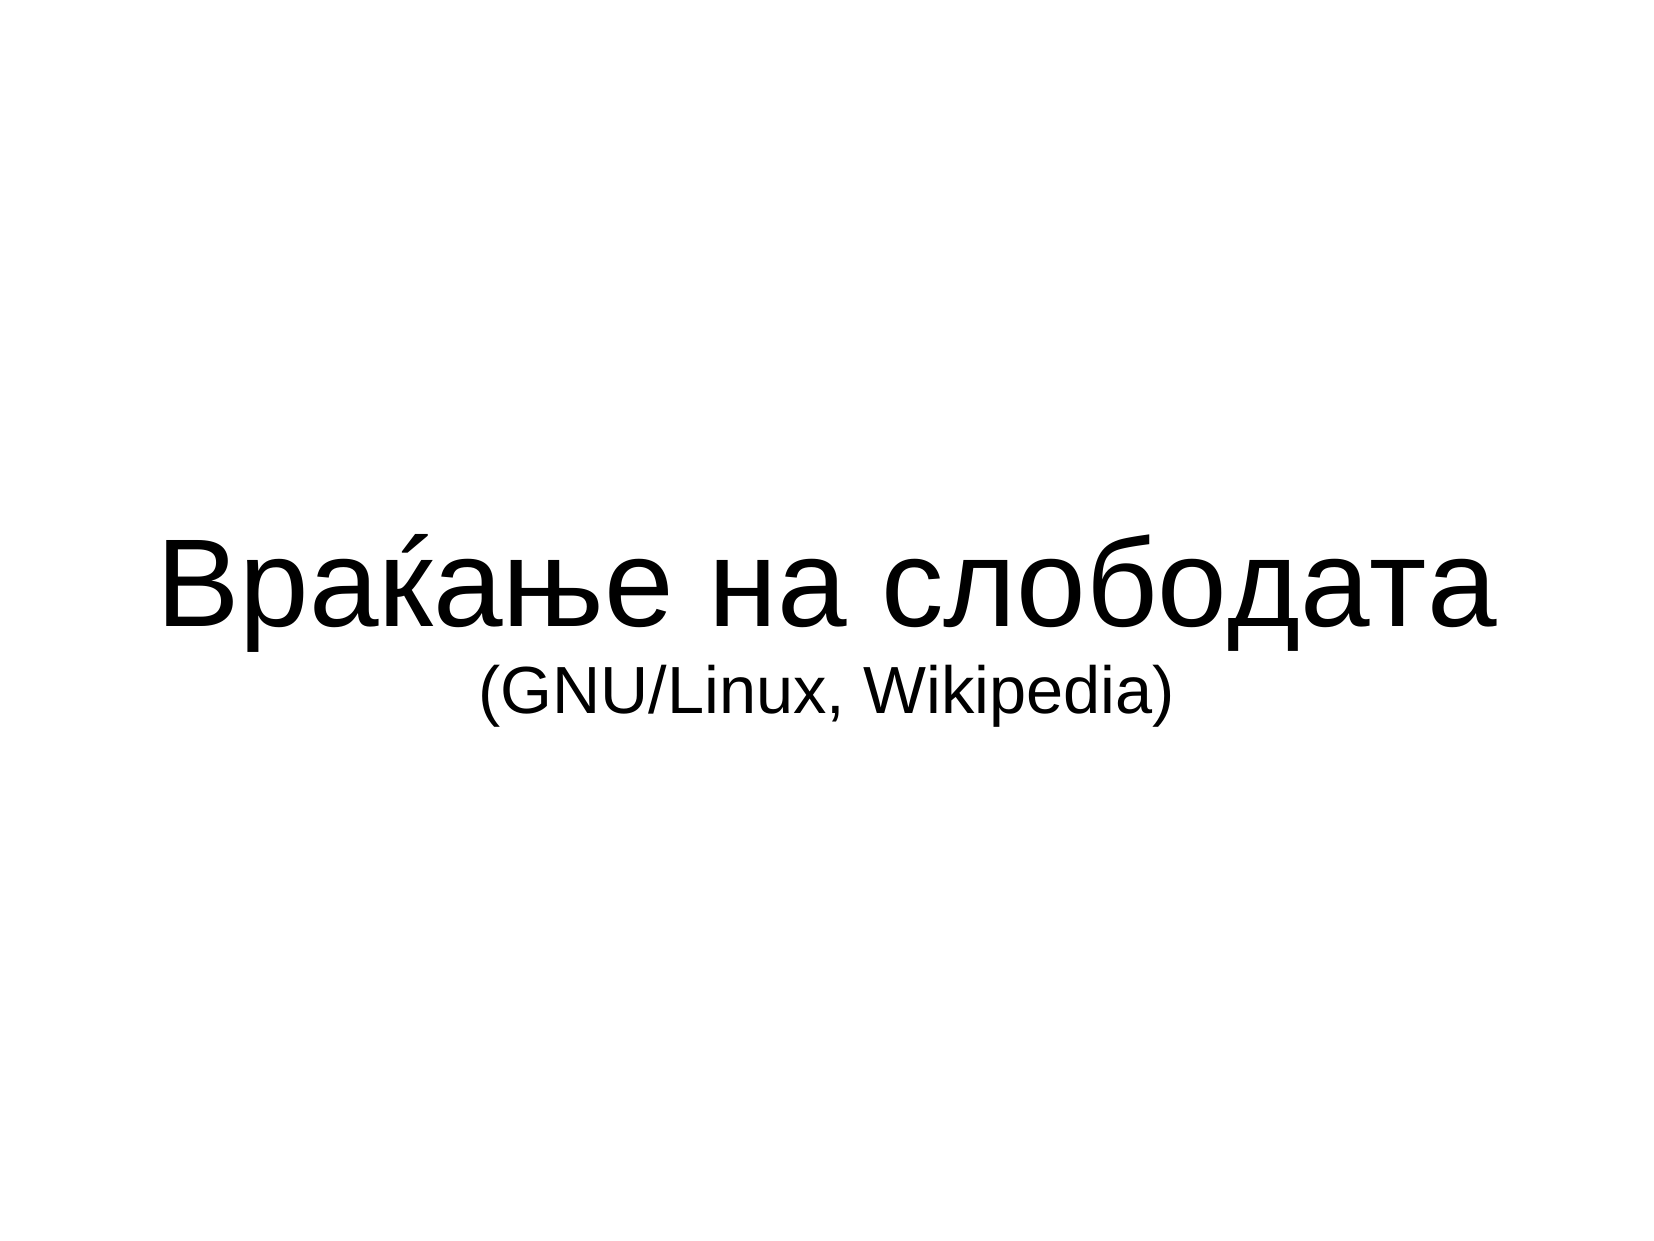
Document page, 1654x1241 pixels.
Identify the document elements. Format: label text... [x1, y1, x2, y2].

subtitle Враќање на слободата (GNU/Linux, Wikipedia) [0, 0, 1654, 1241]
